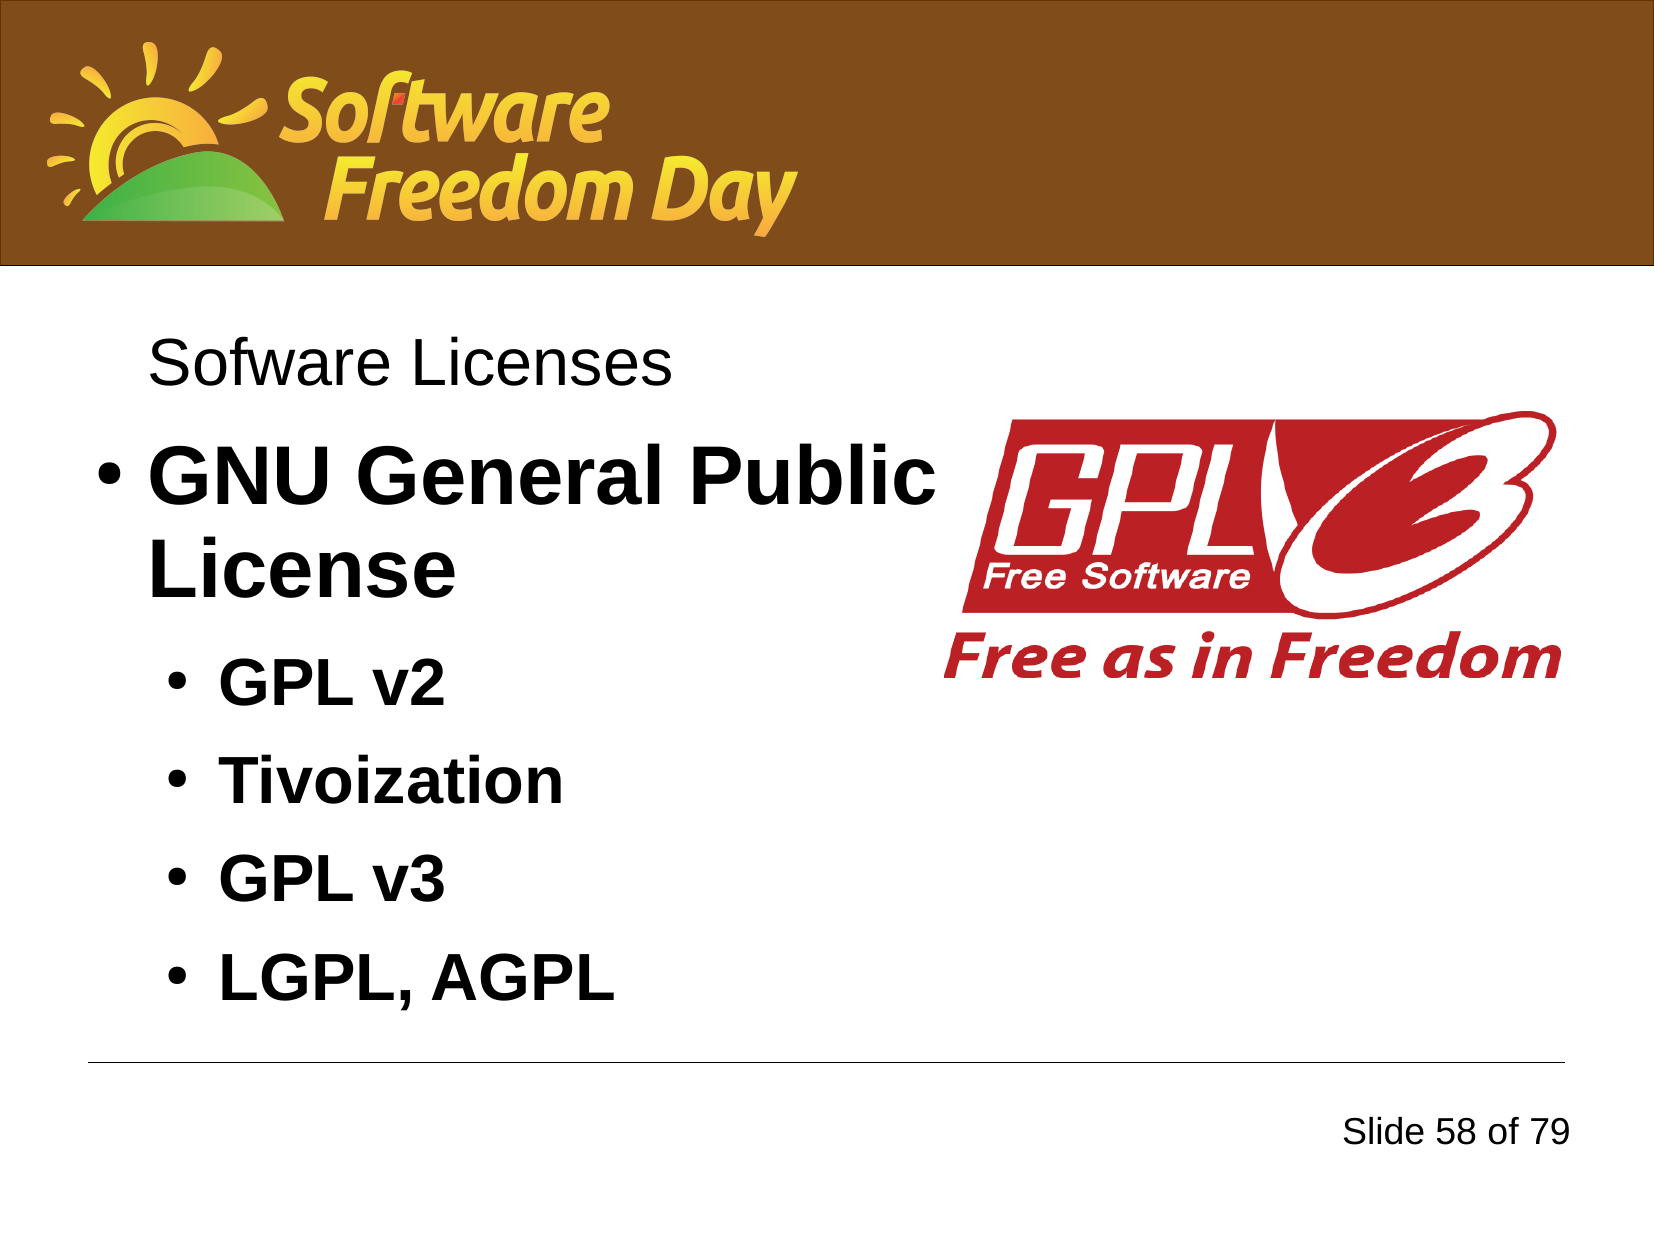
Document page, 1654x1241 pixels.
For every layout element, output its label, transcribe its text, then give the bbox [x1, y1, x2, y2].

list Sofware Licenses GNU General Public License GPL v2 Tivoization GPL v3 LGPL, AGPL [76, 324, 945, 1045]
picture [47, 42, 798, 237]
picture [944, 411, 1565, 680]
